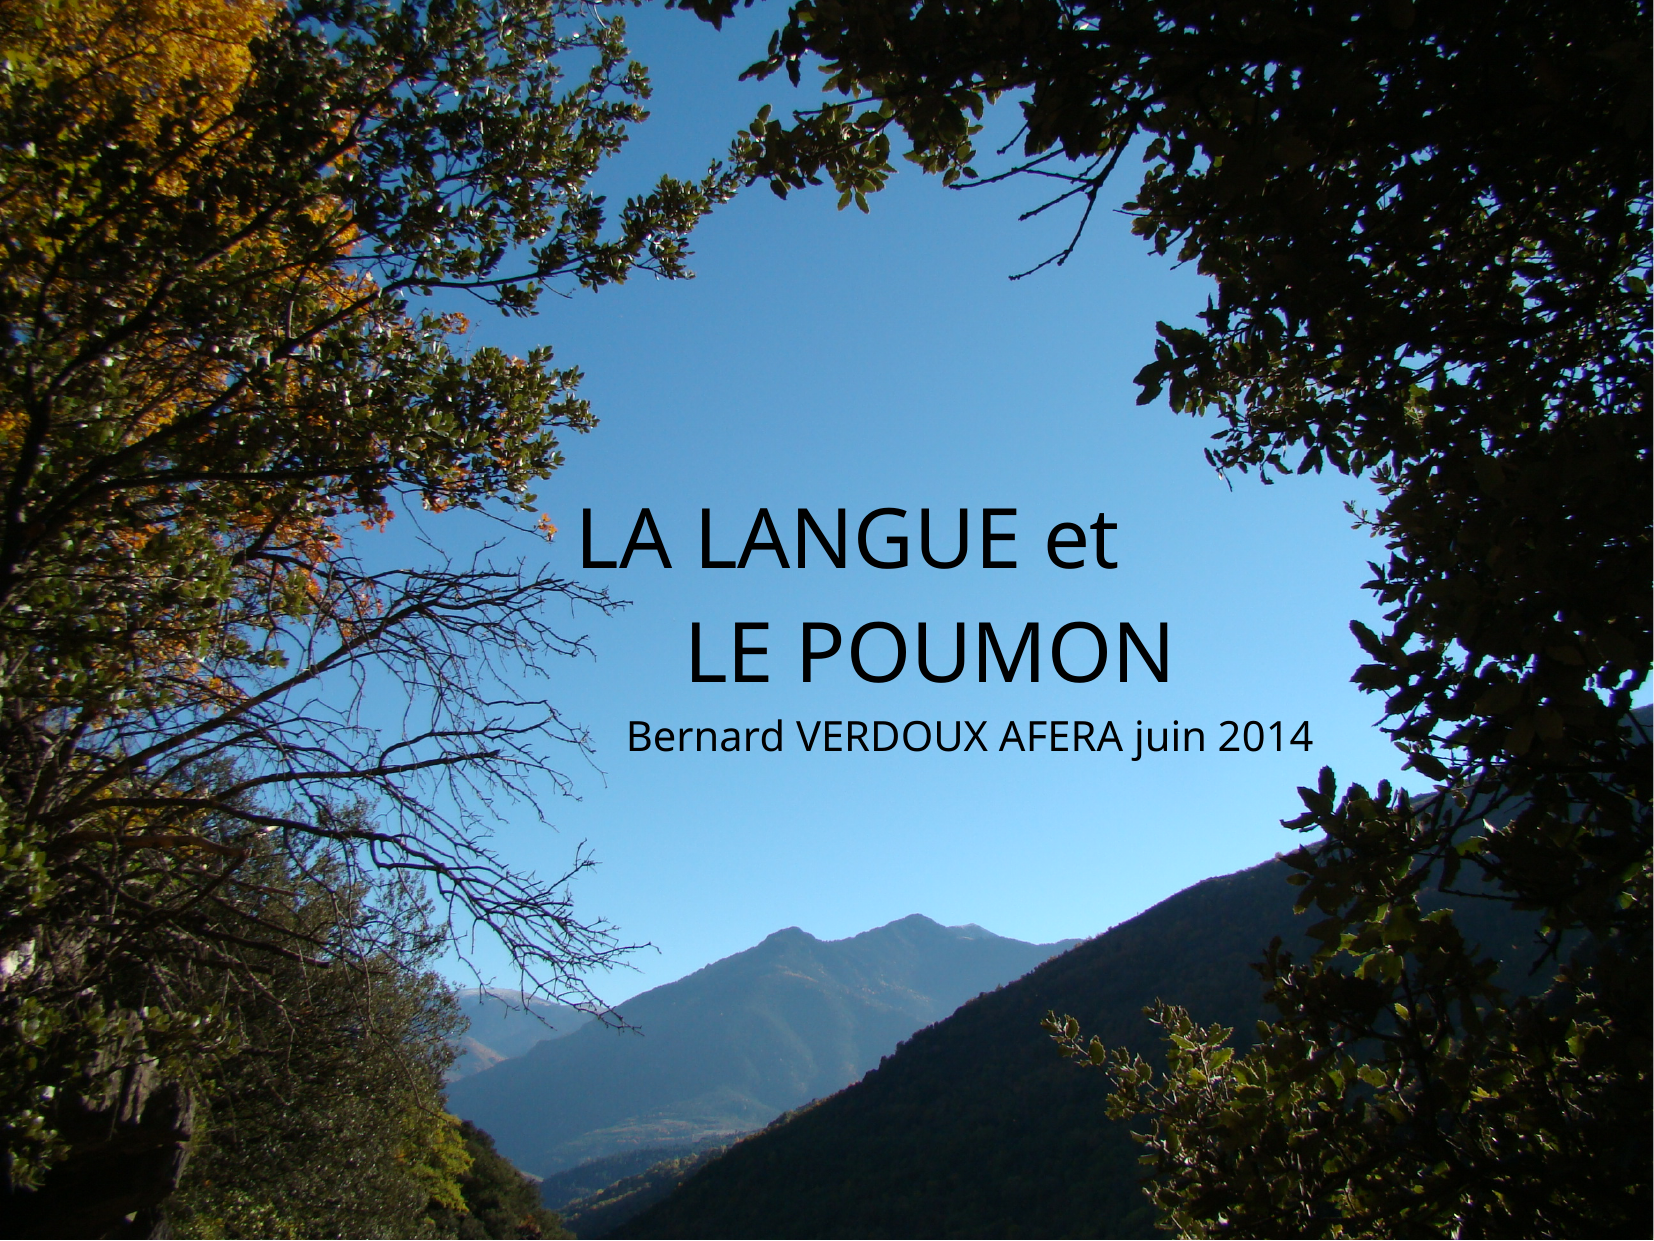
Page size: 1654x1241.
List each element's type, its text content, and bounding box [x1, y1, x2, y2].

text_box LA LANGUE et LE POUMON Bernard VERDOUX AFERA juin 2014 [561, 472, 1329, 778]
picture [0, 0, 1654, 1241]
